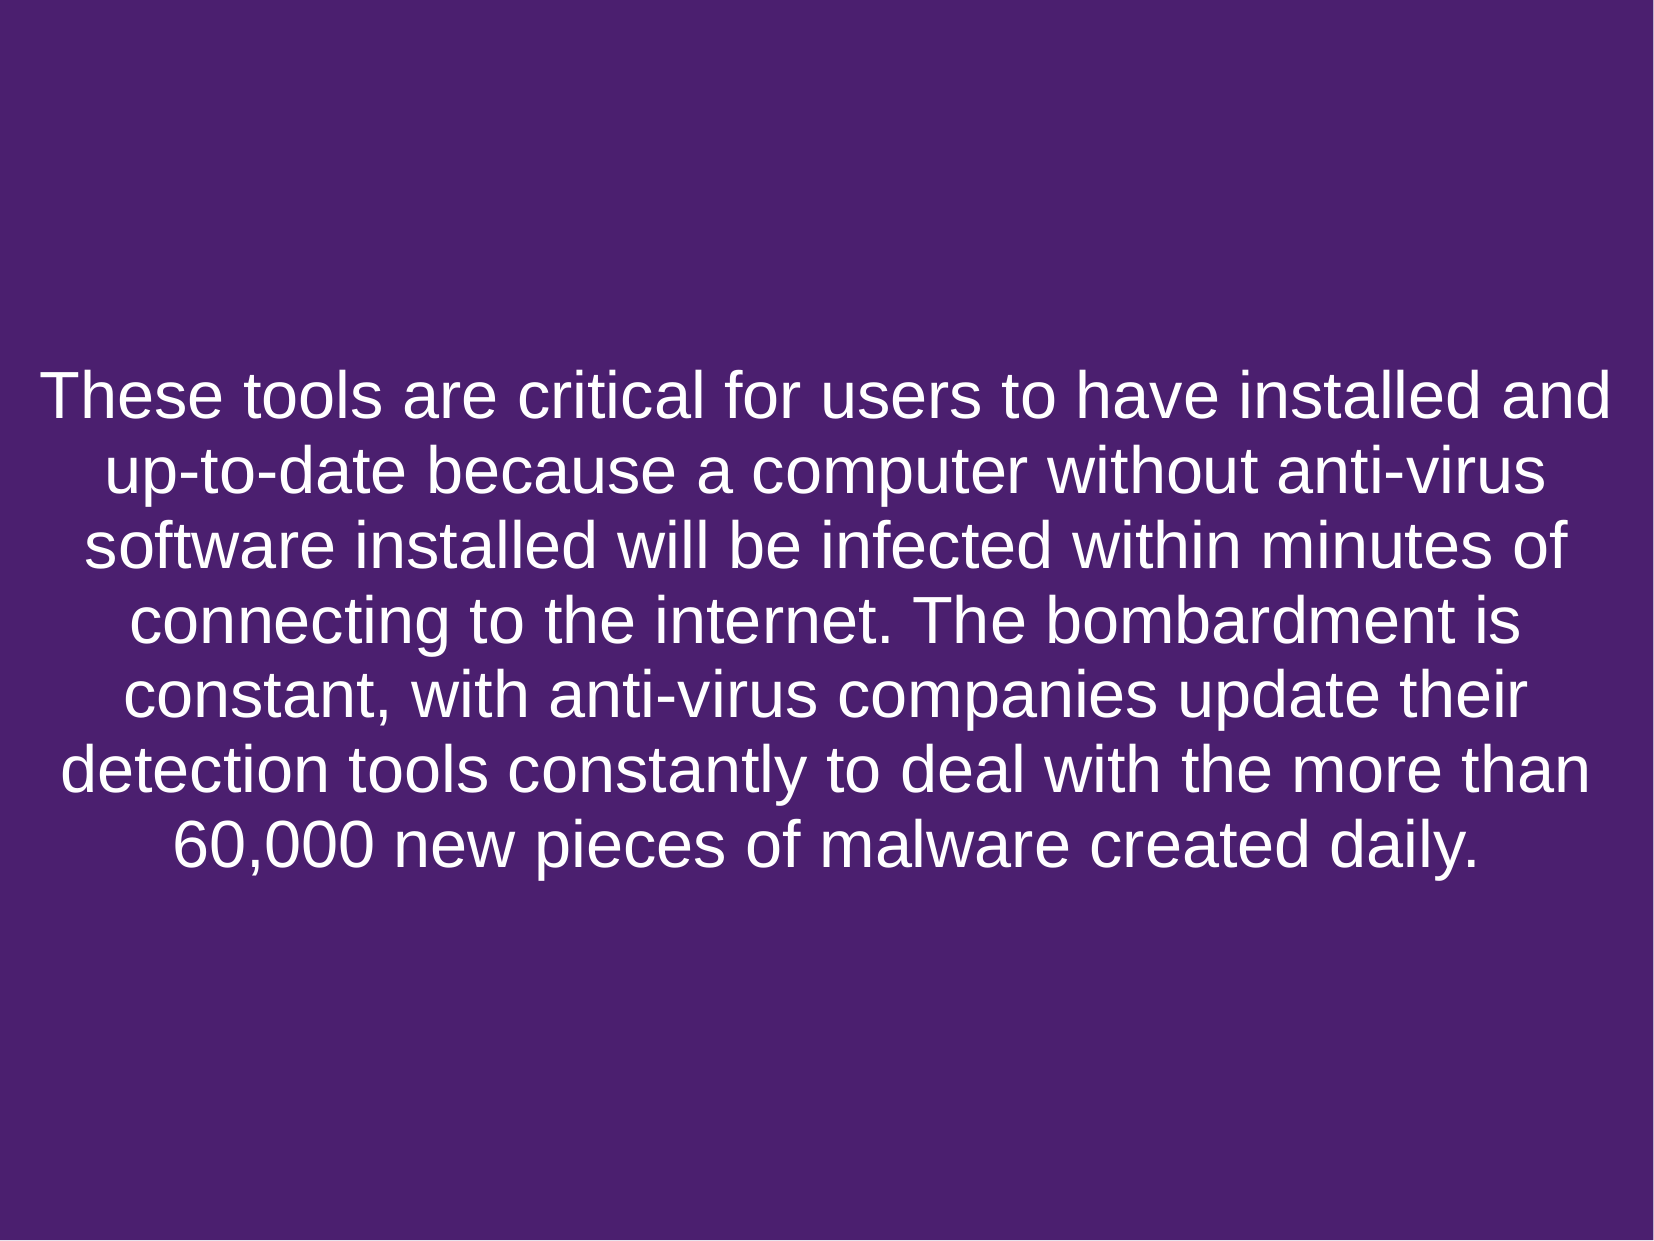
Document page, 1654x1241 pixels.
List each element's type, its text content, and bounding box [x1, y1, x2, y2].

subtitle These tools are critical for users to have installed and up-to-date because a computer without anti-virus software installed will be infected within minutes of connecting to the internet. The bombardment is constant, with anti-virus companies update their detection tools constantly to deal with the more than 60,000 new pieces of malware created daily. [0, 0, 1654, 1241]
